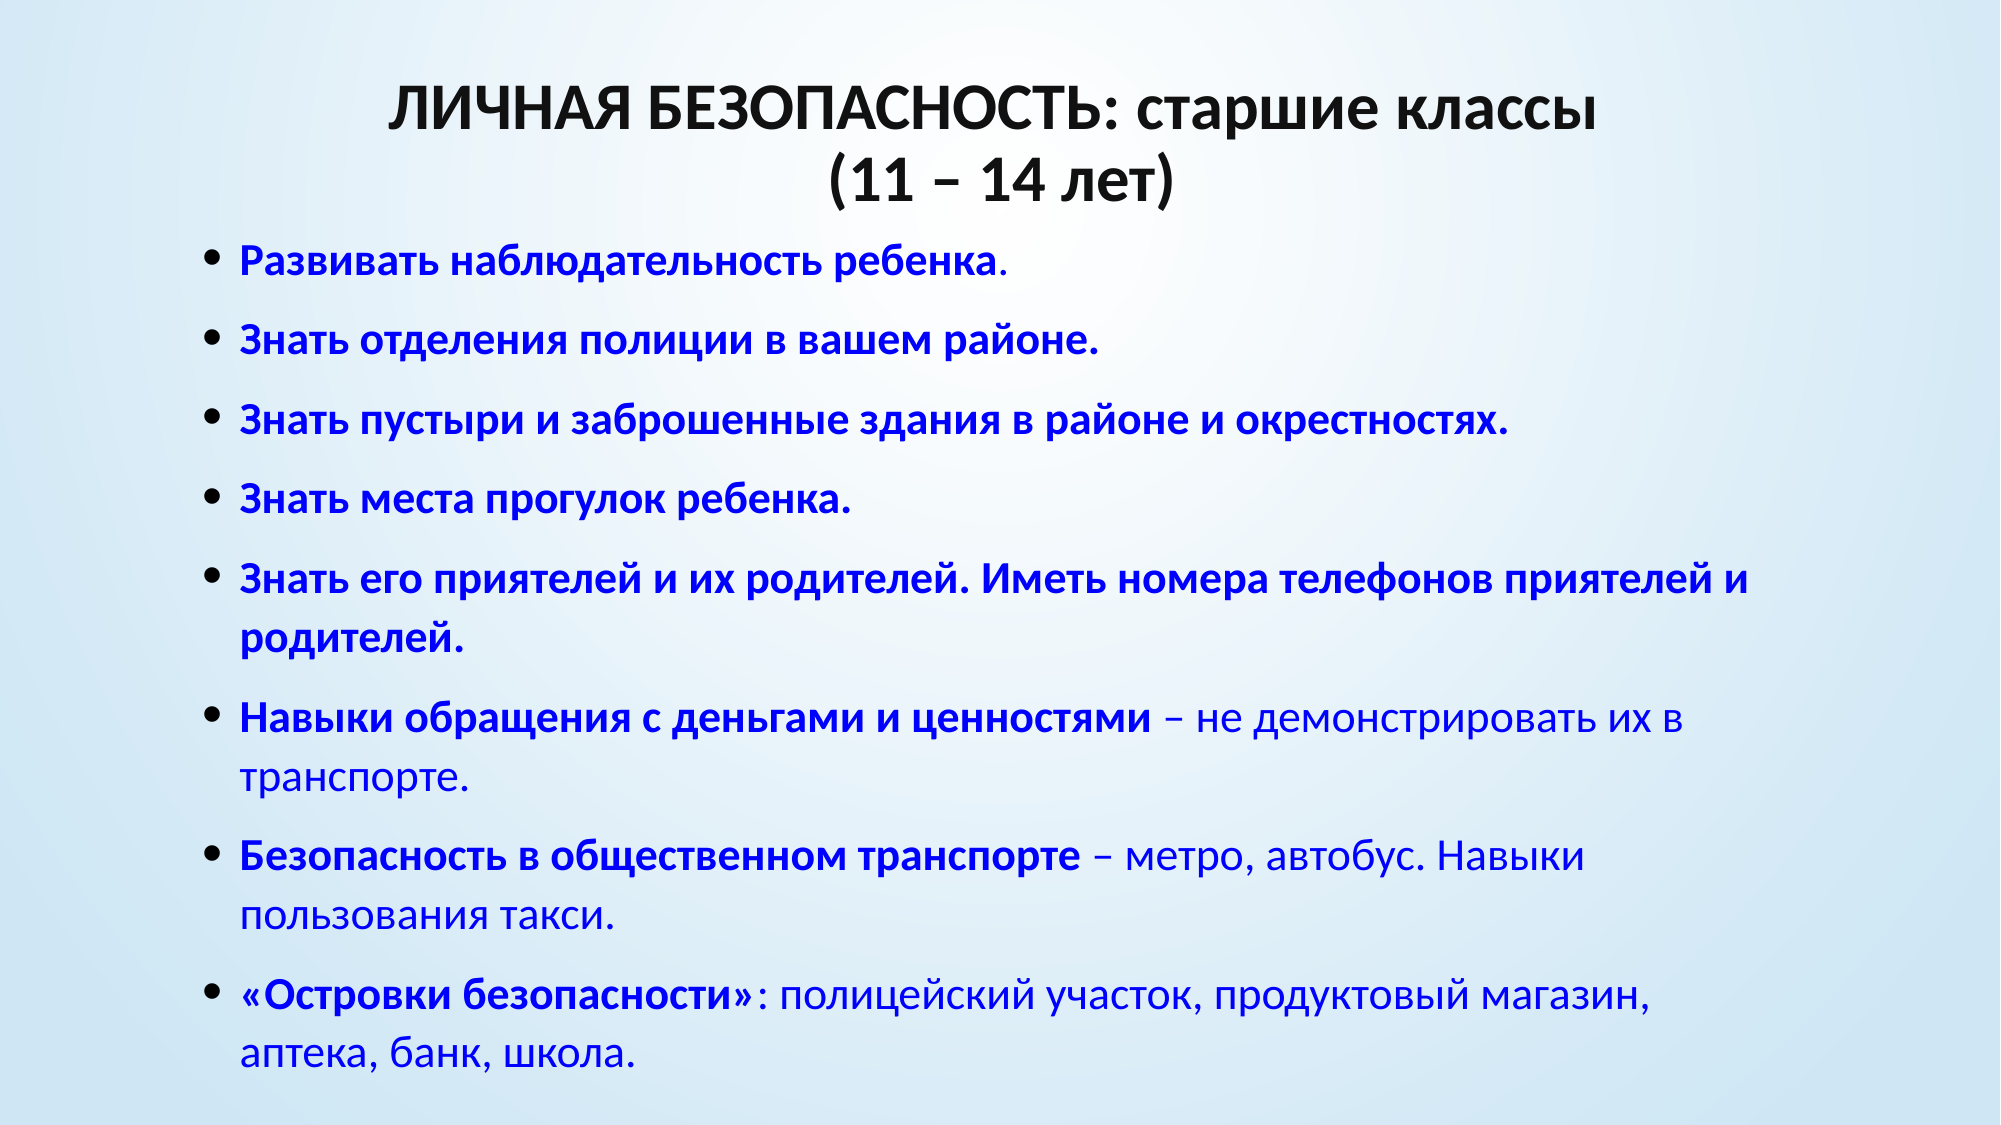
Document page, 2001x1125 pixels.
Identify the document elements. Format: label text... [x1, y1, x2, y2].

list Развивать наблюдательность ребенка. Знать отделения полиции в вашем районе. Знать пустыри и заброшенные здания в районе и окрестностях. Знать места прогулок ребенка. Знать его приятелей и их родителей. Иметь номера телефонов приятелей и родителей. Навыки обращения с деньгами и ценностями – не демонстрировать их в транспорте. Безопасность в общественном транспорте – метро, автобус. Навыки пользования такси. «Островки безопасности»: полицейский участок, продуктовый магазин, аптека, банк, школа. [187, 217, 1813, 1040]
title ЛИЧНАЯ БЕЗОПАСНОСТЬ: старшие классы (11 – 14 лет) [182, 64, 1808, 308]
picture [0, 0, 2000, 1125]
